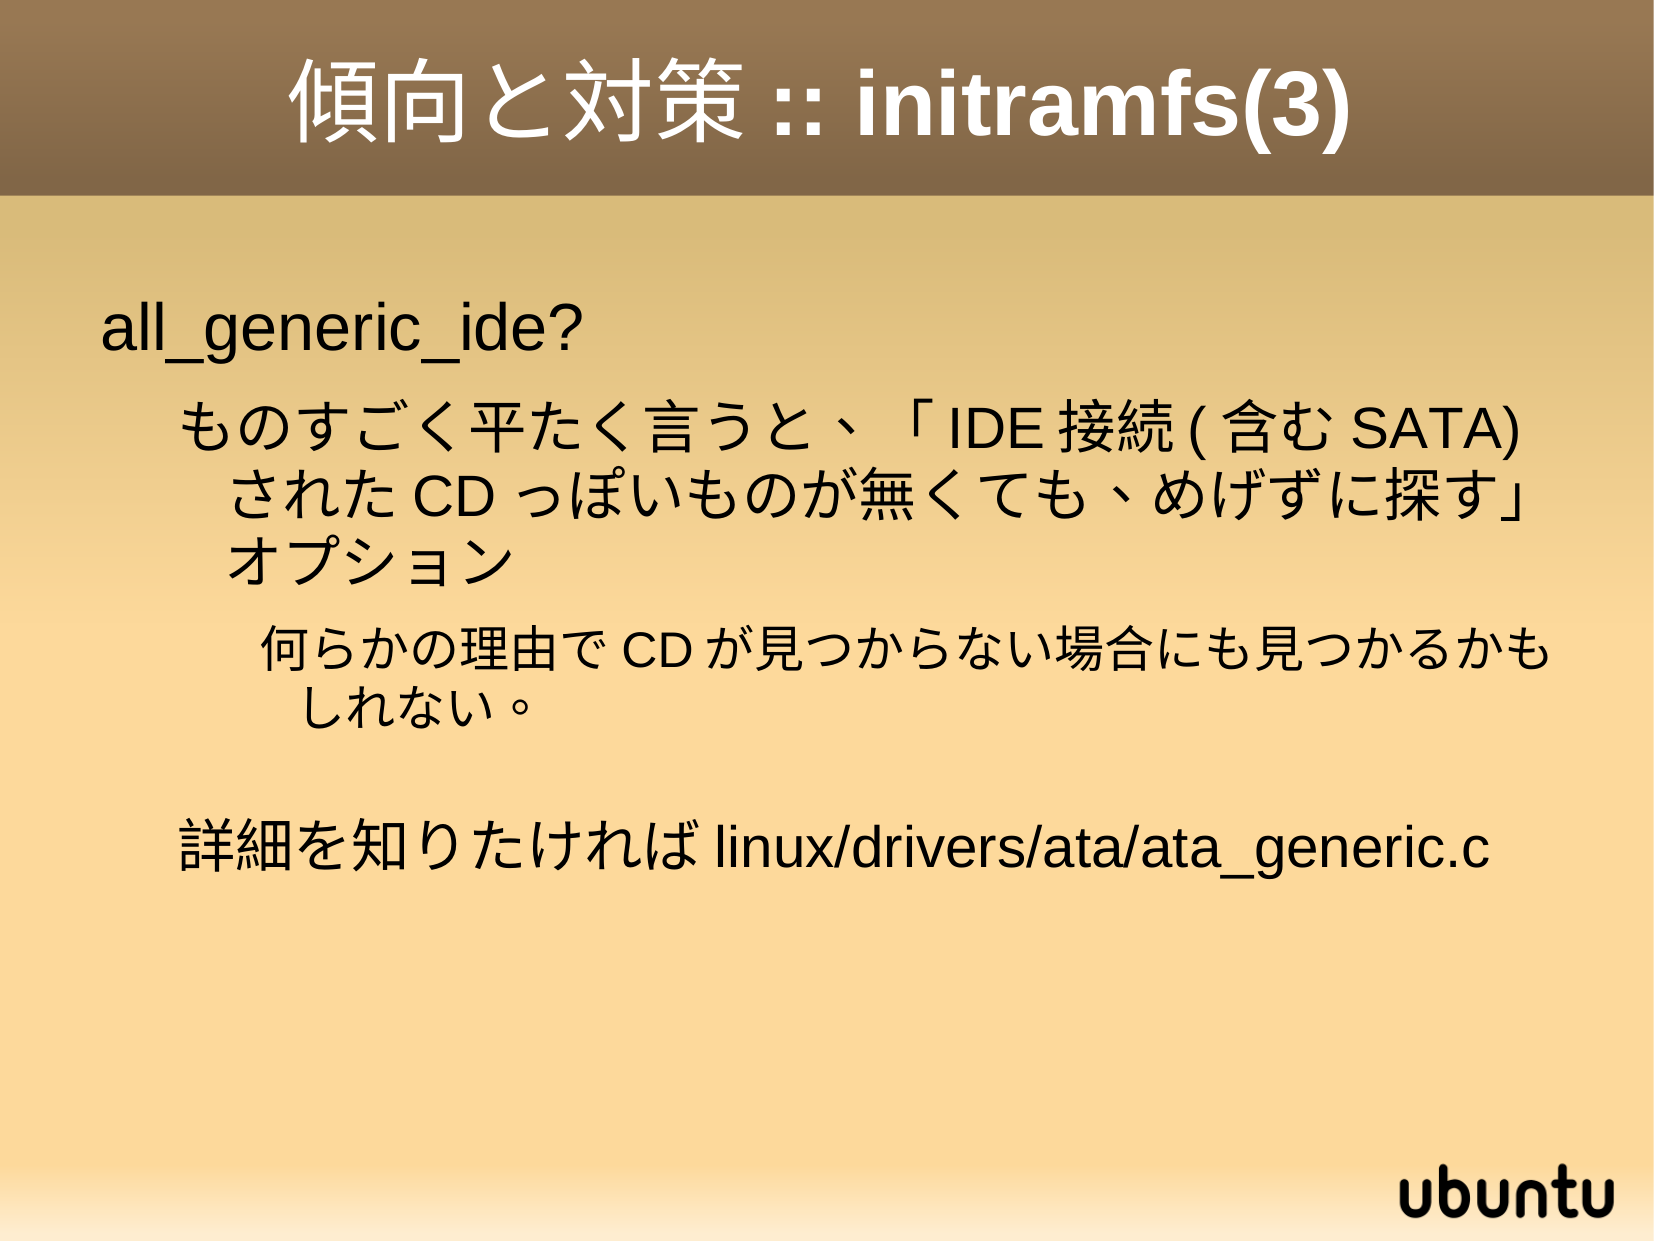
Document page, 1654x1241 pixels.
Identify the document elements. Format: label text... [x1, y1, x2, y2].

picture [0, 0, 1654, 1241]
list all_generic_ide? ものすごく平たく言うと、「IDE接続(含むSATA)されたCDっぽいものが無くても、めげずに探す」オプション 何らかの理由でCDが見つからない場合にも見つかるかもしれない。 詳細を知りたければlinux/drivers/ata/ata_generic.c [82, 290, 1571, 1094]
title 傾向と対策:: initramfs(3) [76, 7, 1565, 200]
